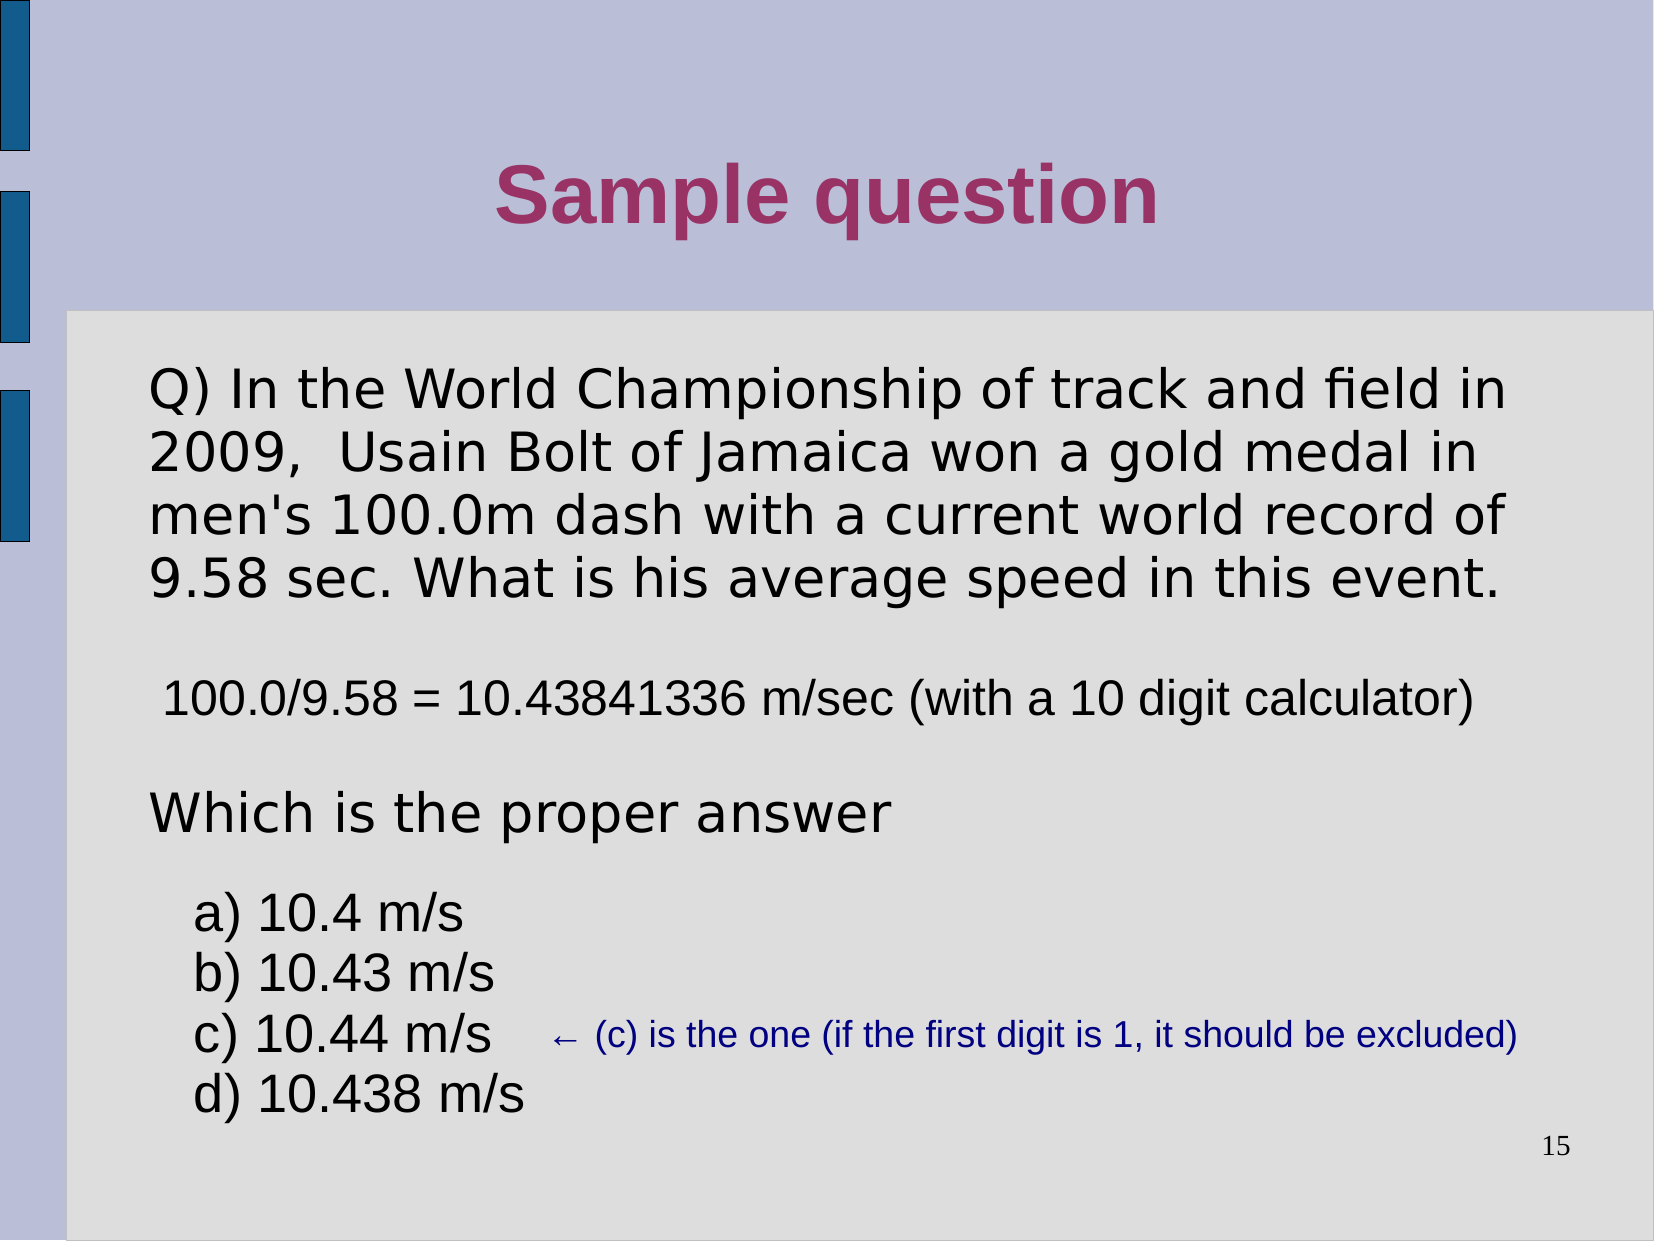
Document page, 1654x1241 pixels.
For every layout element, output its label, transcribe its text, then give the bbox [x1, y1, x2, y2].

text_box ← (c) is the one (if the first digit is 1, it should be excluded) [531, 1005, 1534, 1063]
title Sample question [121, 98, 1534, 291]
text_box Q) In the World Championship of track and field in 2009, Usain Bolt of Jamaica won a gold medal in men's 100.0m dash with a current world record of 9.58 sec. What is his average speed in this event. 100.0/9.58 = 10.43841336 m/sec (with a 10 digit calculator) Which is the proper answer a) 10.4 m/s b) 10.43 m/s c) 10.44 m/s d) 10.438 m/s [134, 350, 1576, 1132]
